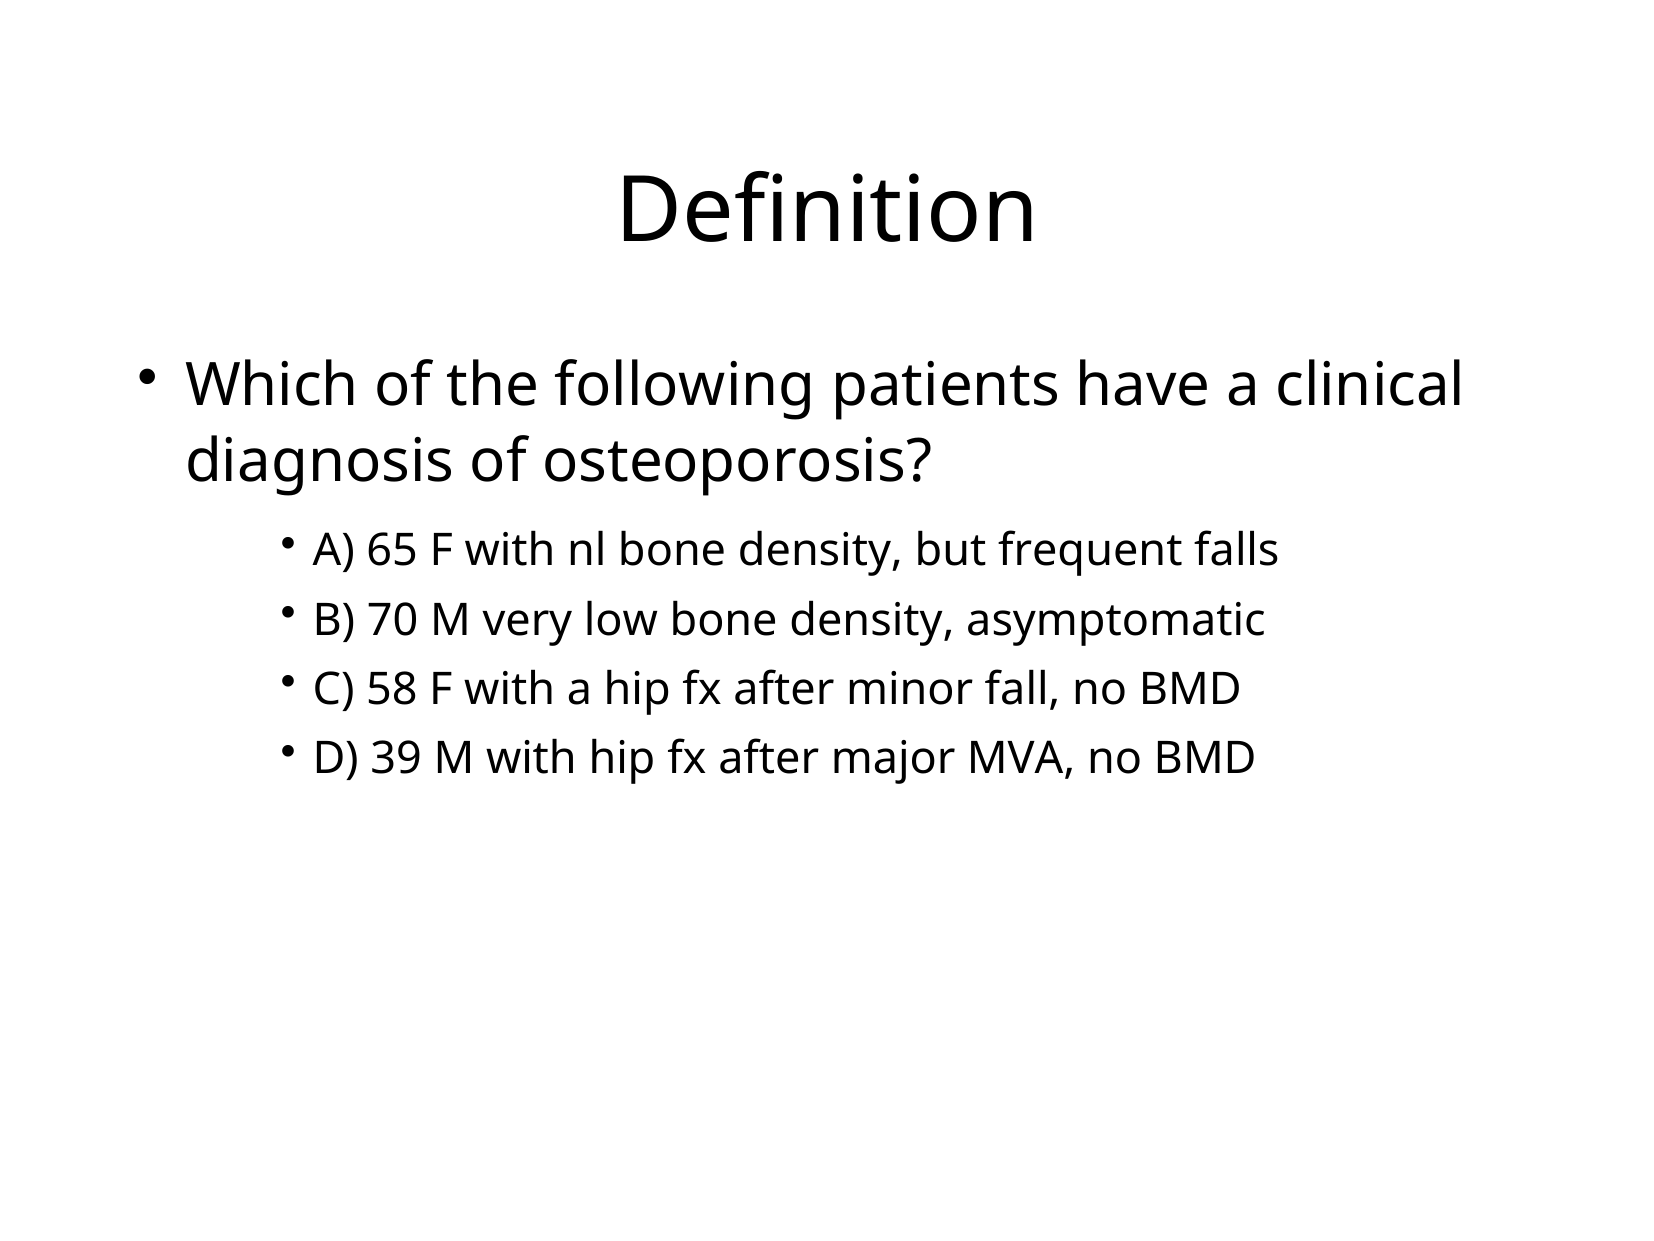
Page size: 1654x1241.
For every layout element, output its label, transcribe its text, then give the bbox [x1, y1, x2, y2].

list Which of the following patients have a clinical diagnosis of osteoporosis? A) 65 F with nl bone density, but frequent falls B) 70 M very low bone density, asymptomatic C) 58 F with a hip fx after minor fall, no BMD D) 39 M with hip fx after major MVA, no BMD [121, 344, 1534, 785]
title Definition [121, 155, 1534, 258]
